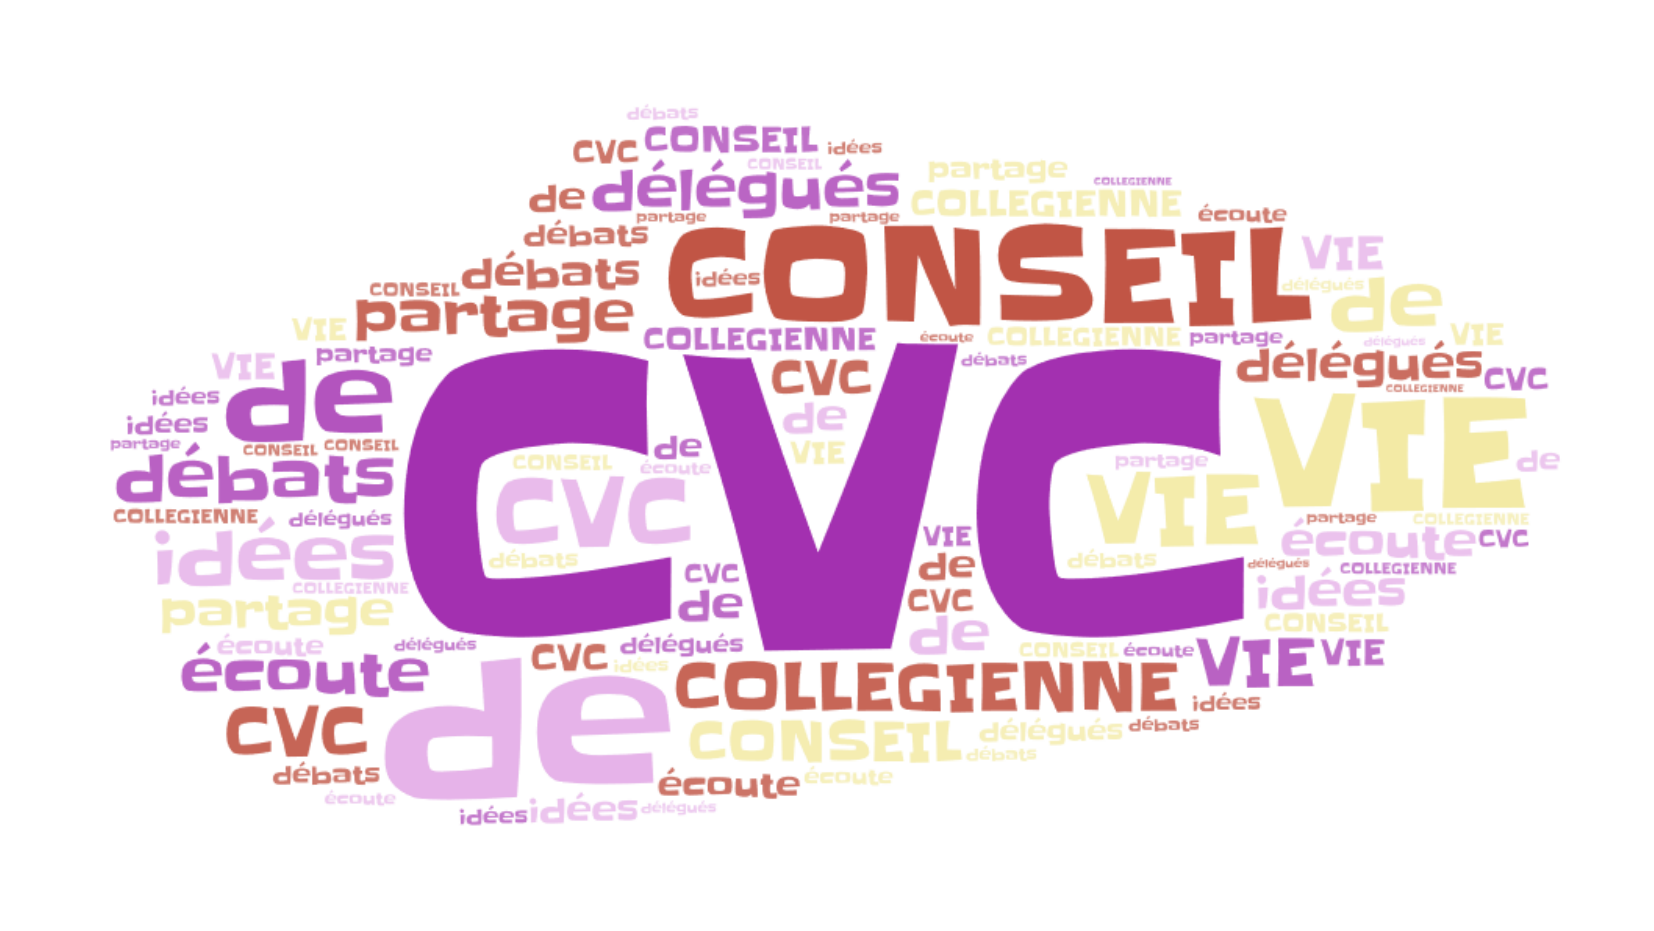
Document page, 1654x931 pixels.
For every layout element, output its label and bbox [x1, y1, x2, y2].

picture [53, 73, 1610, 857]
